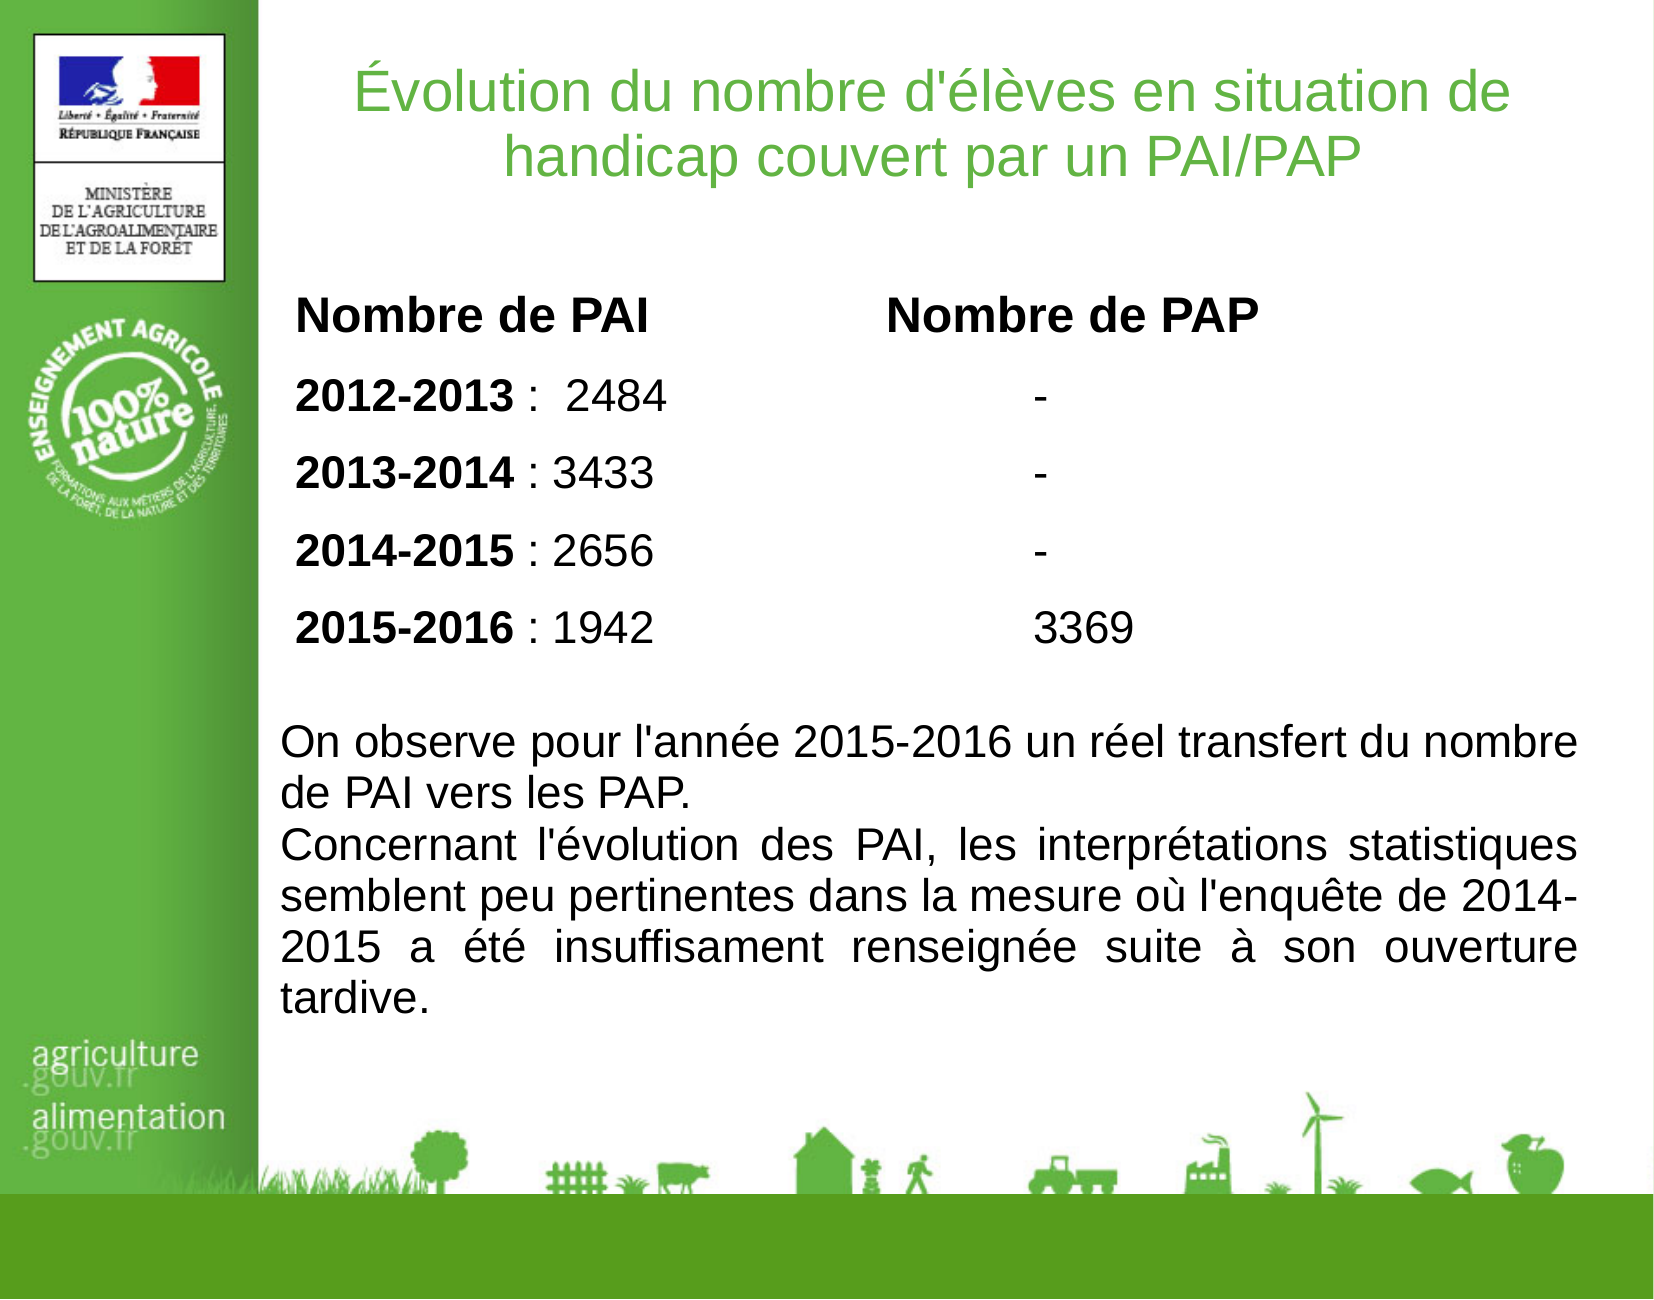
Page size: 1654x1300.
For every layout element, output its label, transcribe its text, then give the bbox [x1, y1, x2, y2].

picture [0, 0, 1654, 1194]
title Évolution du nombre d'élèves en situation de handicap couvert par un PAI/PAP [275, 30, 1593, 217]
text_box On observe pour l'année 2015-2016 un réel transfert du nombre de PAI vers les PAP. Concernant l'évolution des PAI, les interprétations statistiques semblent peu pertinentes dans la mesure où l'enquête de 2014-2015 a été insuffisament renseignée suite à son ouverture tardive. [265, 708, 1595, 1030]
list Nombre de PAI Nombre de PAP 2012-2013 : 2484 - 2013-2014 : 3433 - 2014-2015 : 2656 - 2015-2016 : 1942 3369 [295, 256, 1654, 798]
